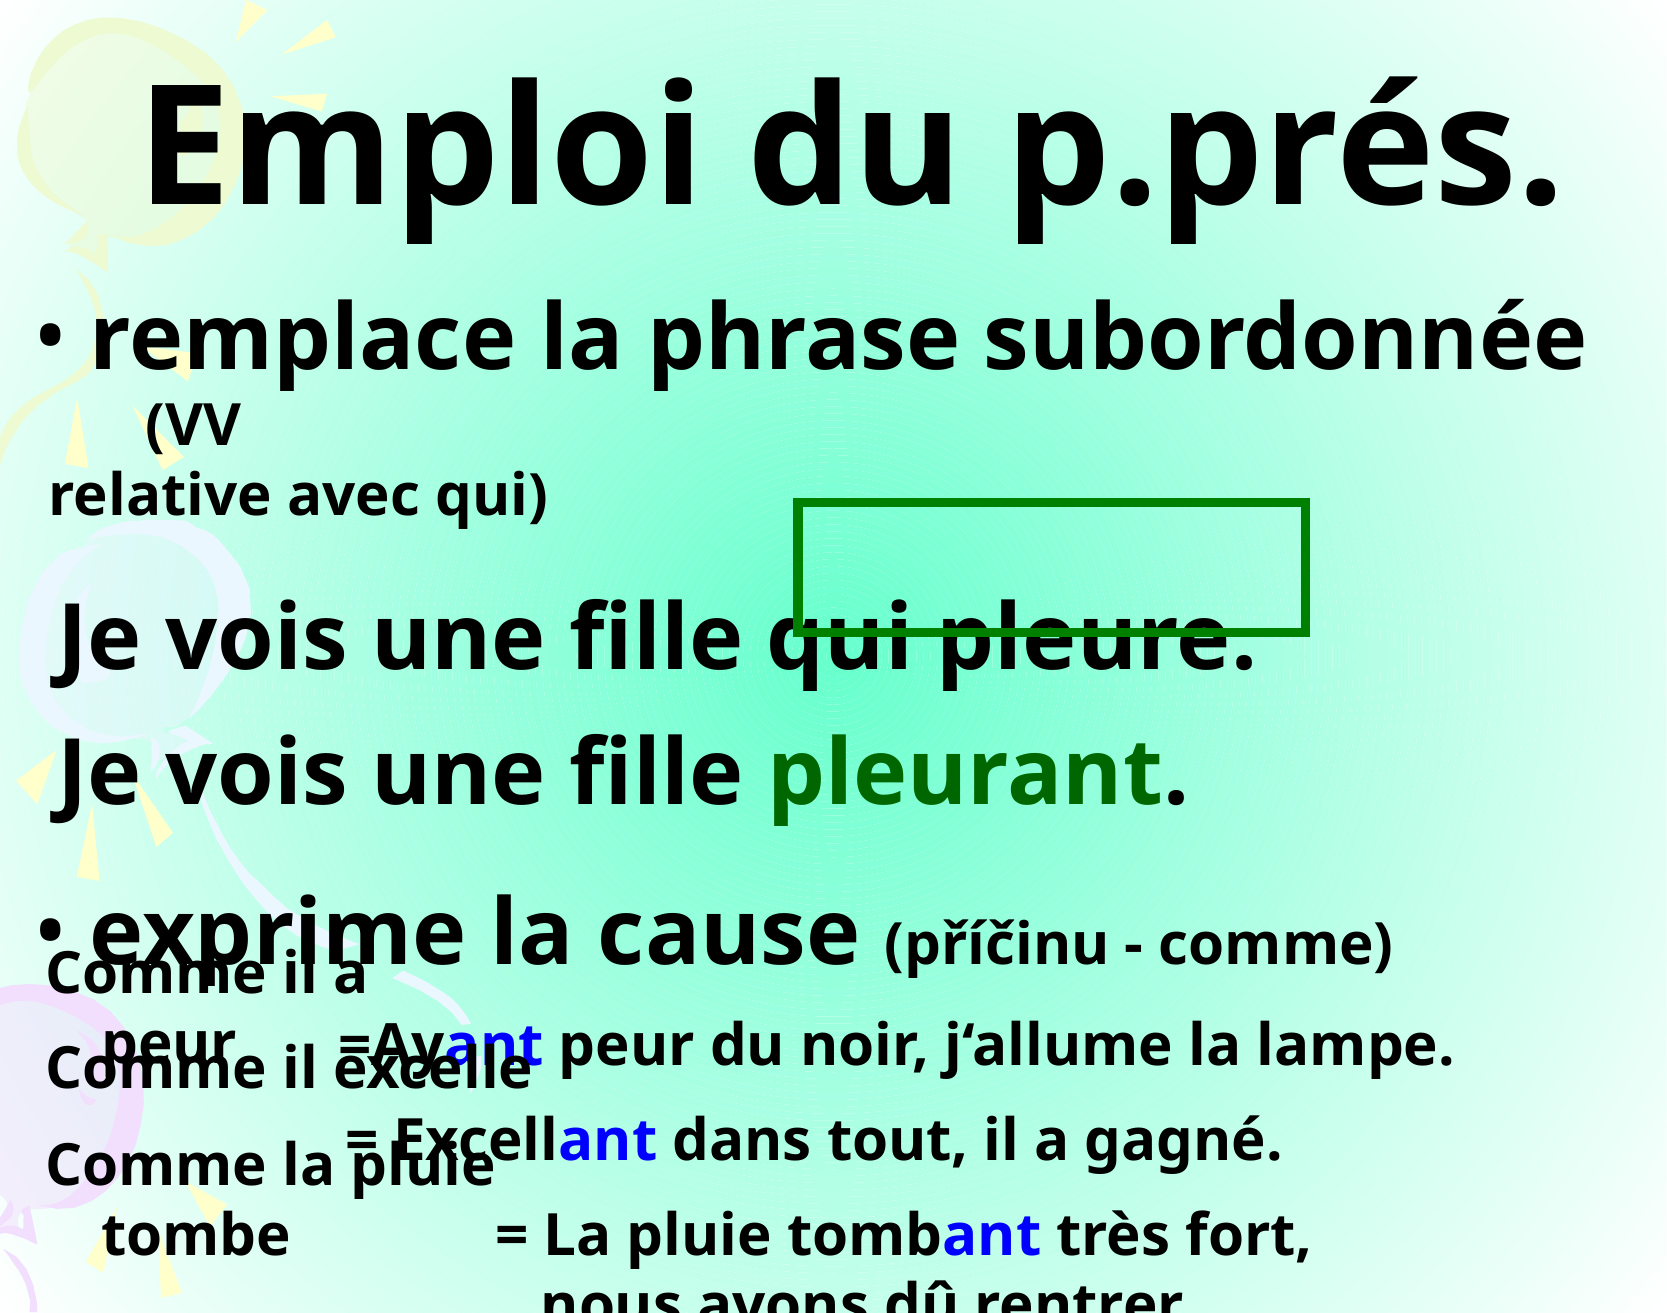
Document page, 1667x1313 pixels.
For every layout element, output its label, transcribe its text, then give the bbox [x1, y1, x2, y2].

text_box Emploi du p.prés. remplace la phrase subordonnée (VV relative avec qui) Je vois une fille qui pleure. Je vois une fille pleurant. exprime la cause (příčinu - comme) =Ayant peur du noir, j‘allume la lampe. = Excellant dans tout, il a gagné. = La pluie tombant très fort, nous avons dû rentrer. [18, 30, 1667, 1276]
text_box Comme il a peur [30, 927, 527, 1014]
text_box Comme la pluie tombe [30, 1119, 680, 1205]
text_box Comme il excelle [30, 1022, 574, 1108]
